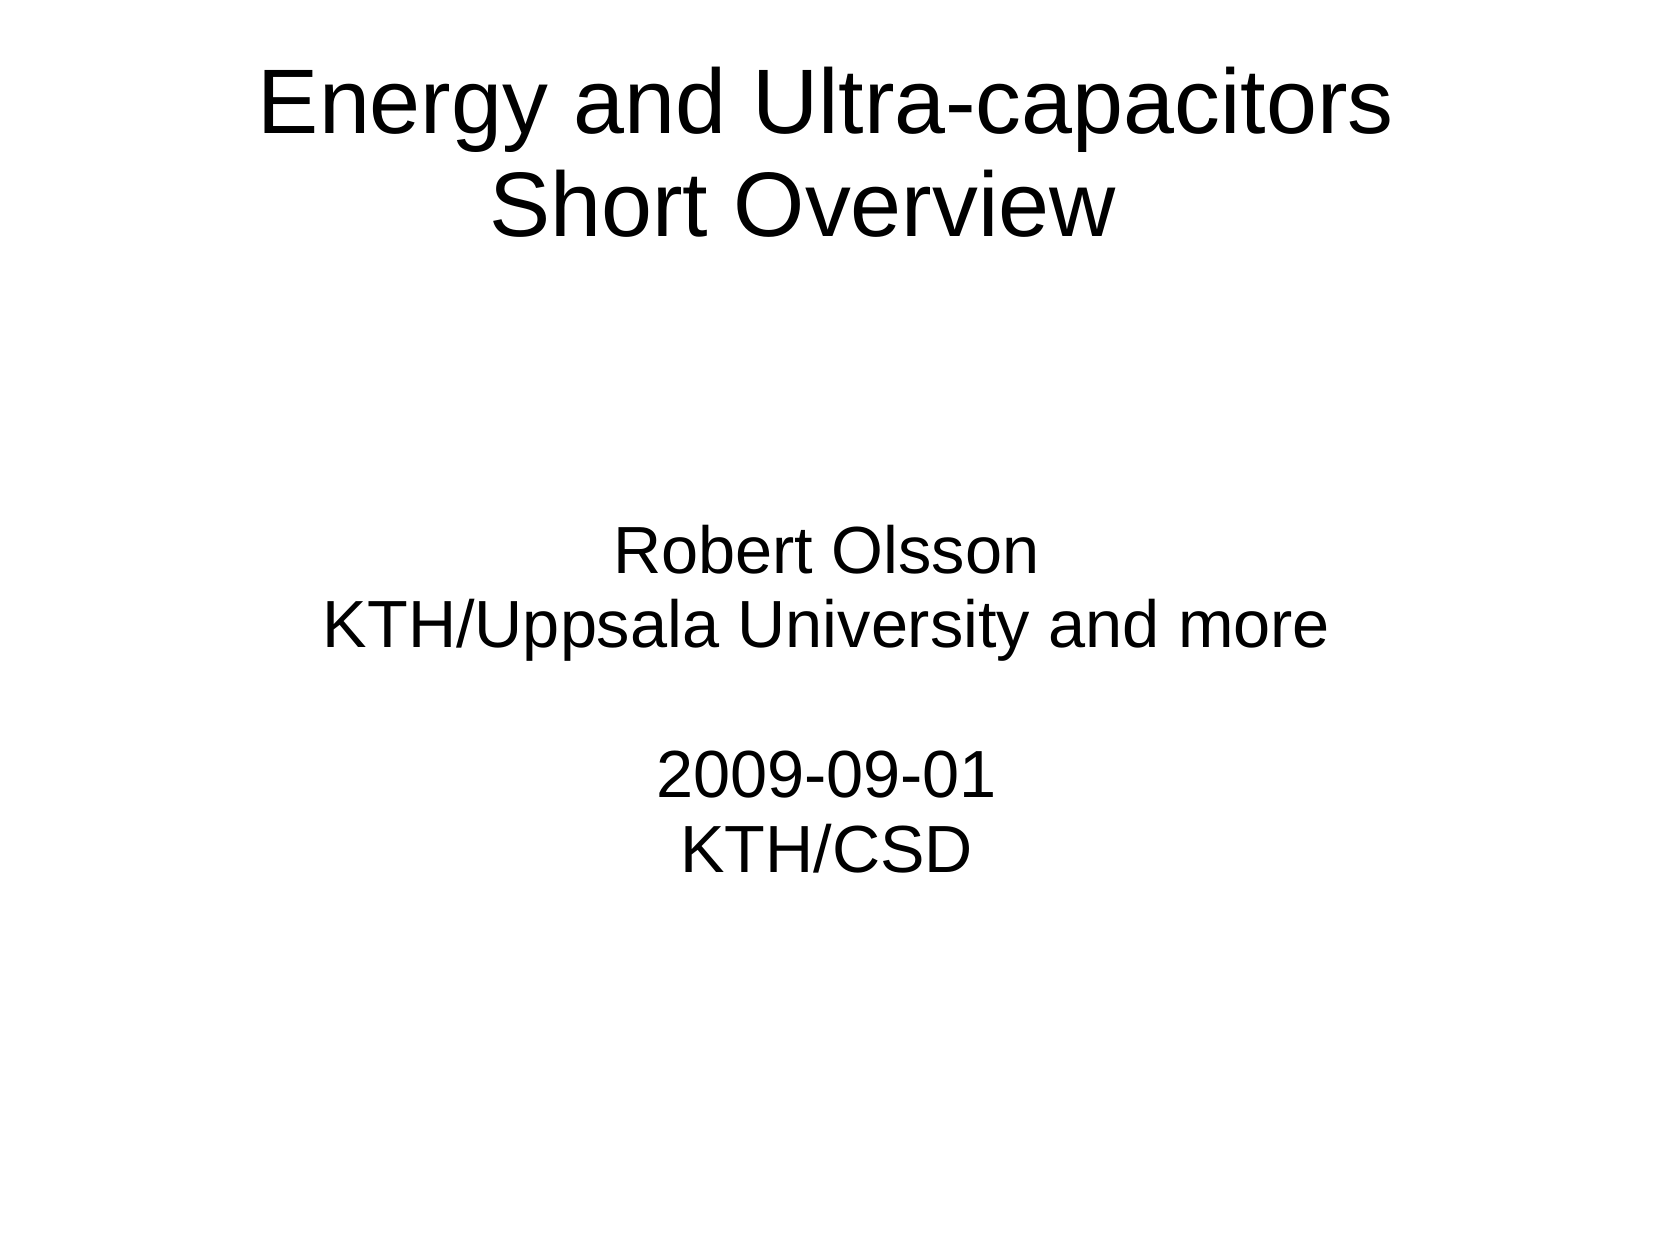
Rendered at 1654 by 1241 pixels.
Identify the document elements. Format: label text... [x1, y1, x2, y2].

subtitle Robert Olsson KTH/Uppsala University and more 2009-09-01 KTH/CSD [82, 290, 1571, 1109]
title Energy and Ultra-capacitors Short Overview [82, 39, 1571, 267]
